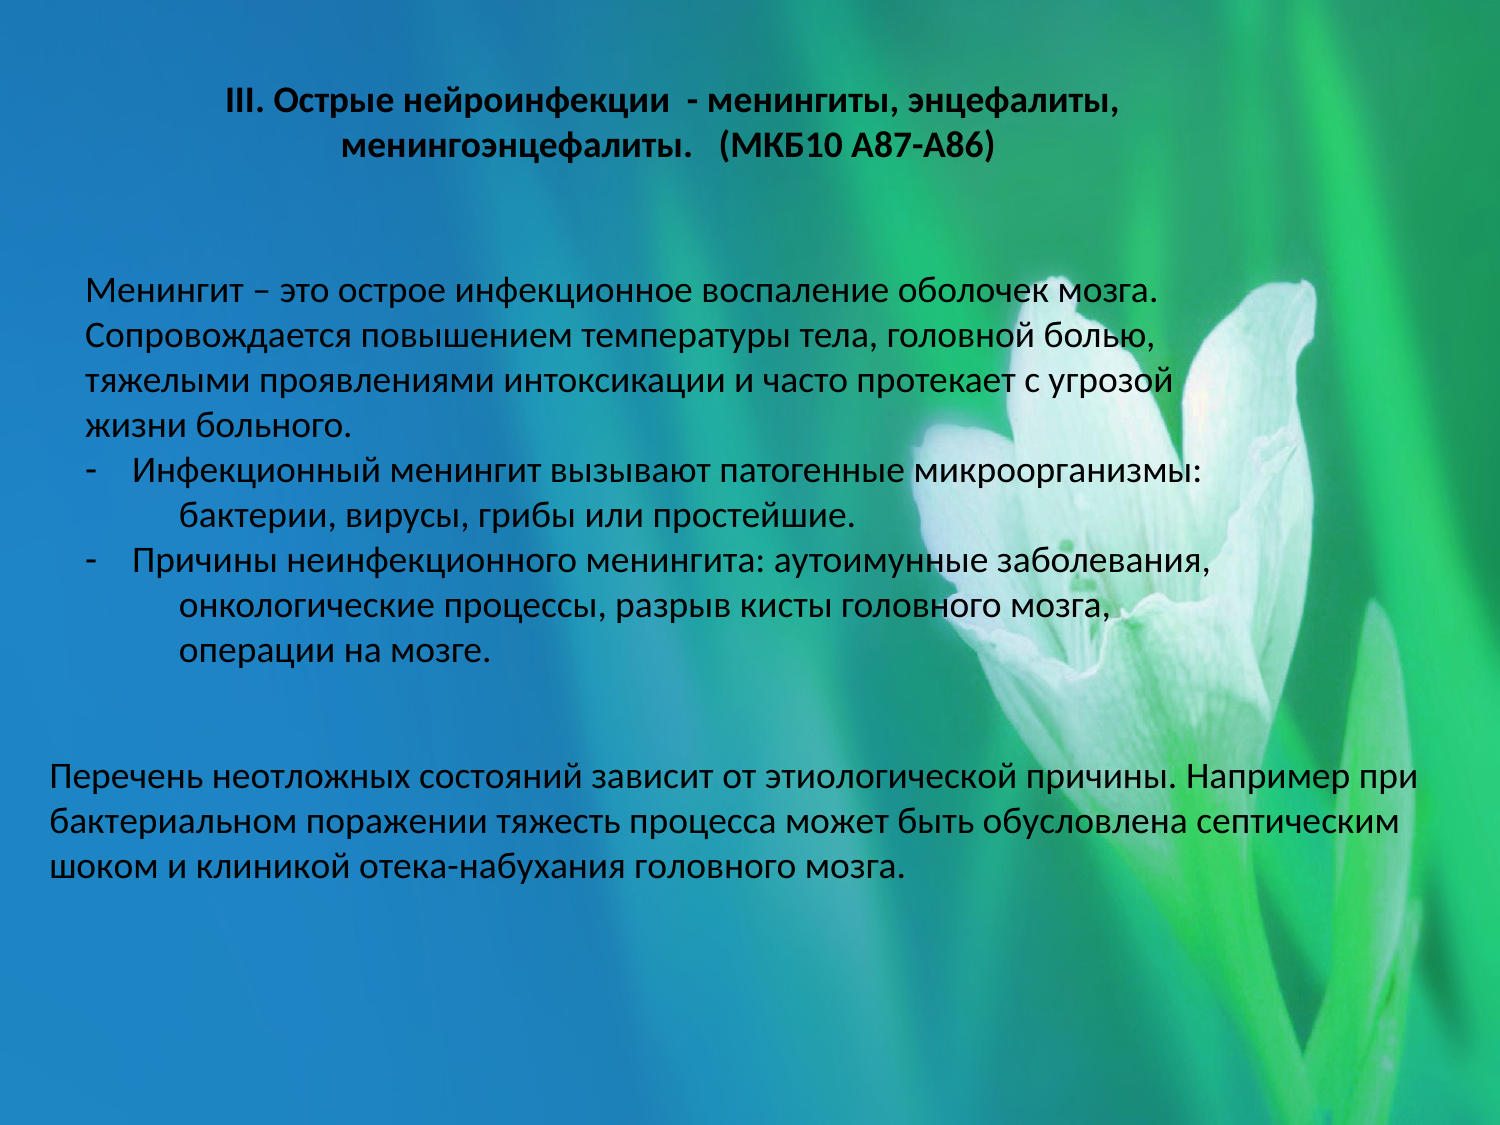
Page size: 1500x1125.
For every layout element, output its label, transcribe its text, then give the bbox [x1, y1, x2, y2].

text_box Перечень неотложных состояний зависит от этиологической причины. Например при бактериальном поражении тяжесть процесса может быть обусловлена септическим шоком и клиникой отека-набухания головного мозга. [34, 744, 1439, 894]
text_box Менингит – это острое инфекционное воспаление оболочек мозга. Сопровождается повышением температуры тела, головной болью, тяжелыми проявлениями интоксикации и часто протекает с угрозой жизни больного. Инфекционный менингит вызывают патогенные микроорганизмы: бактерии, вирусы, грибы или простейшие. Причины неинфекционного менингита: аутоимунные заболевания, онкологические процессы, разрыв кисты головного мозга, операции на мозге. [70, 257, 1276, 682]
text_box III. Острые нейроинфекции - менингиты, энцефалиты, менингоэнцефалиты. (МКБ10 А87-А86) [96, 67, 1249, 174]
